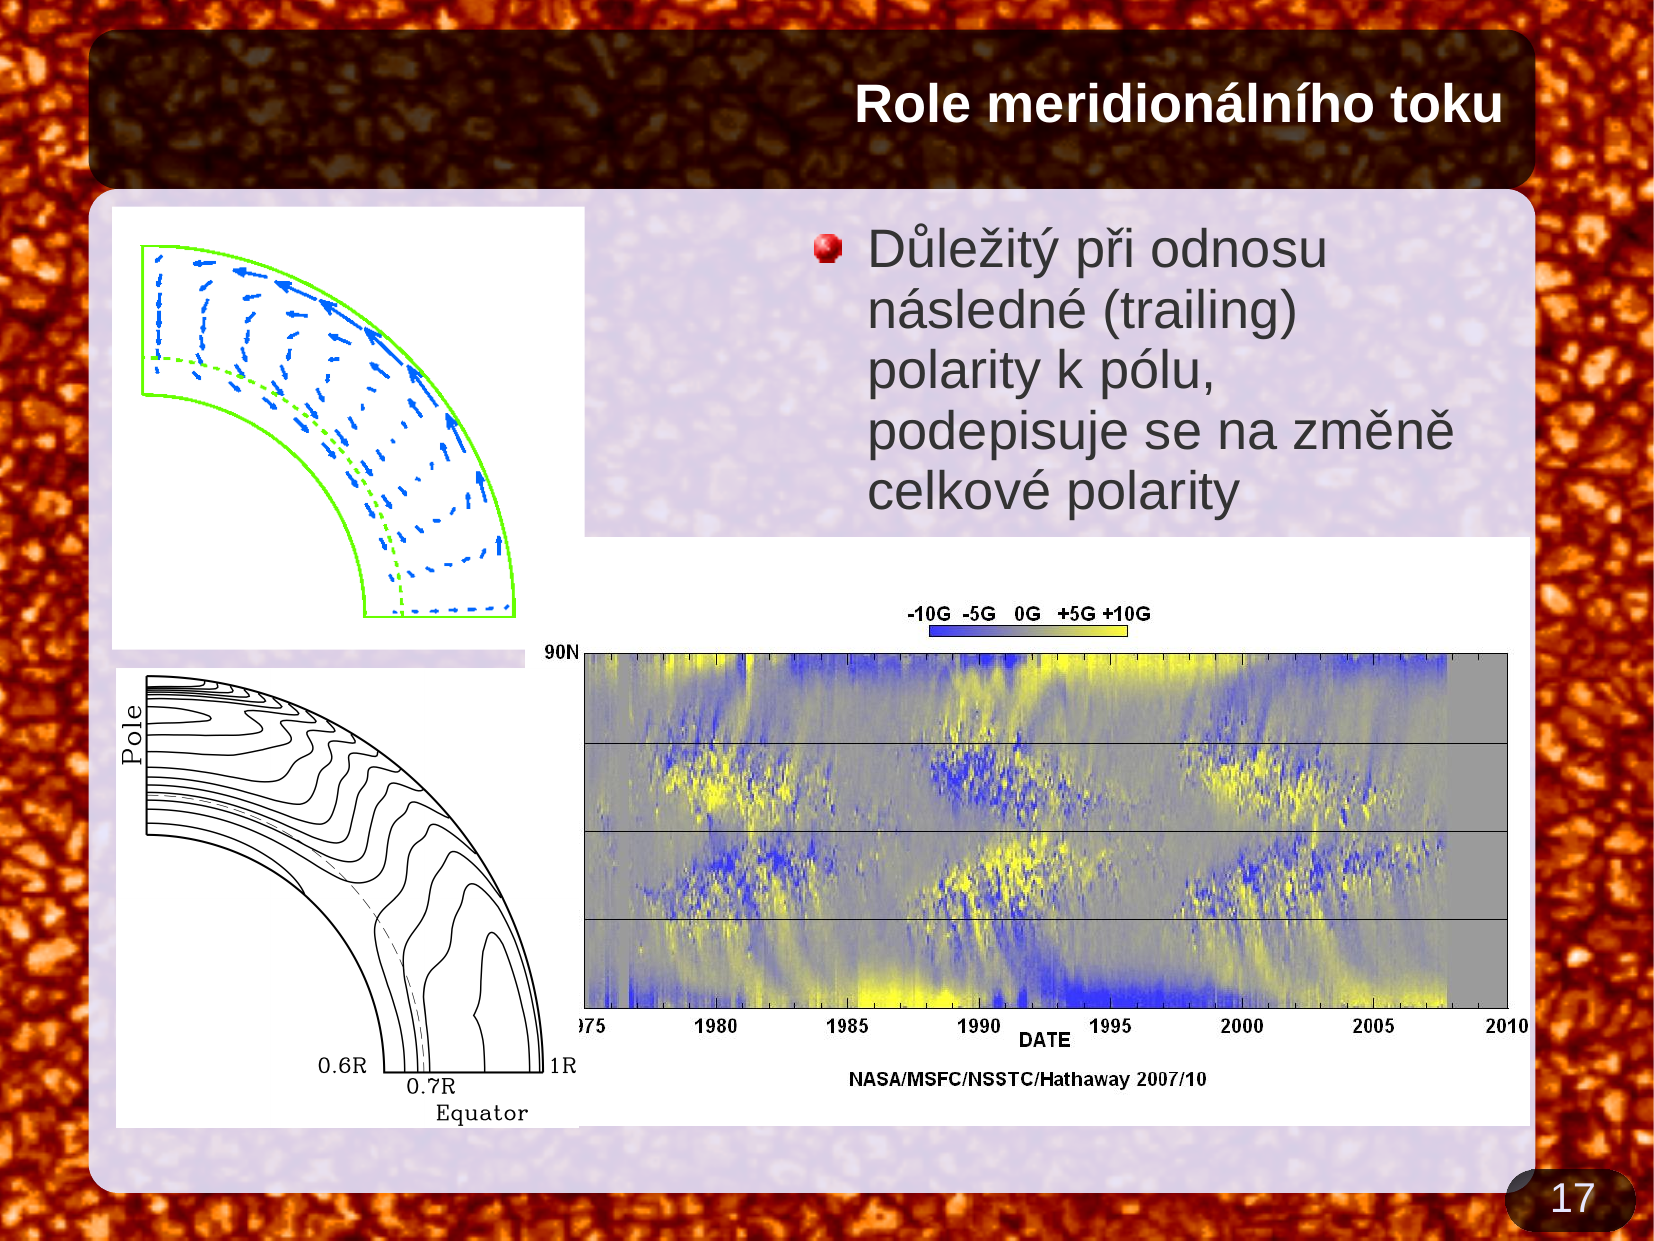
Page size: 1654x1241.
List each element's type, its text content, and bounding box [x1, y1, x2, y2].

list Důležitý při odnosu následné (trailing) polarity k pólu, podepisuje se na změně celkové polarity [814, 218, 1477, 1164]
text_box [112, 206, 585, 650]
picture [0, 0, 1654, 1241]
title Role meridionálního toku [118, 59, 1506, 148]
